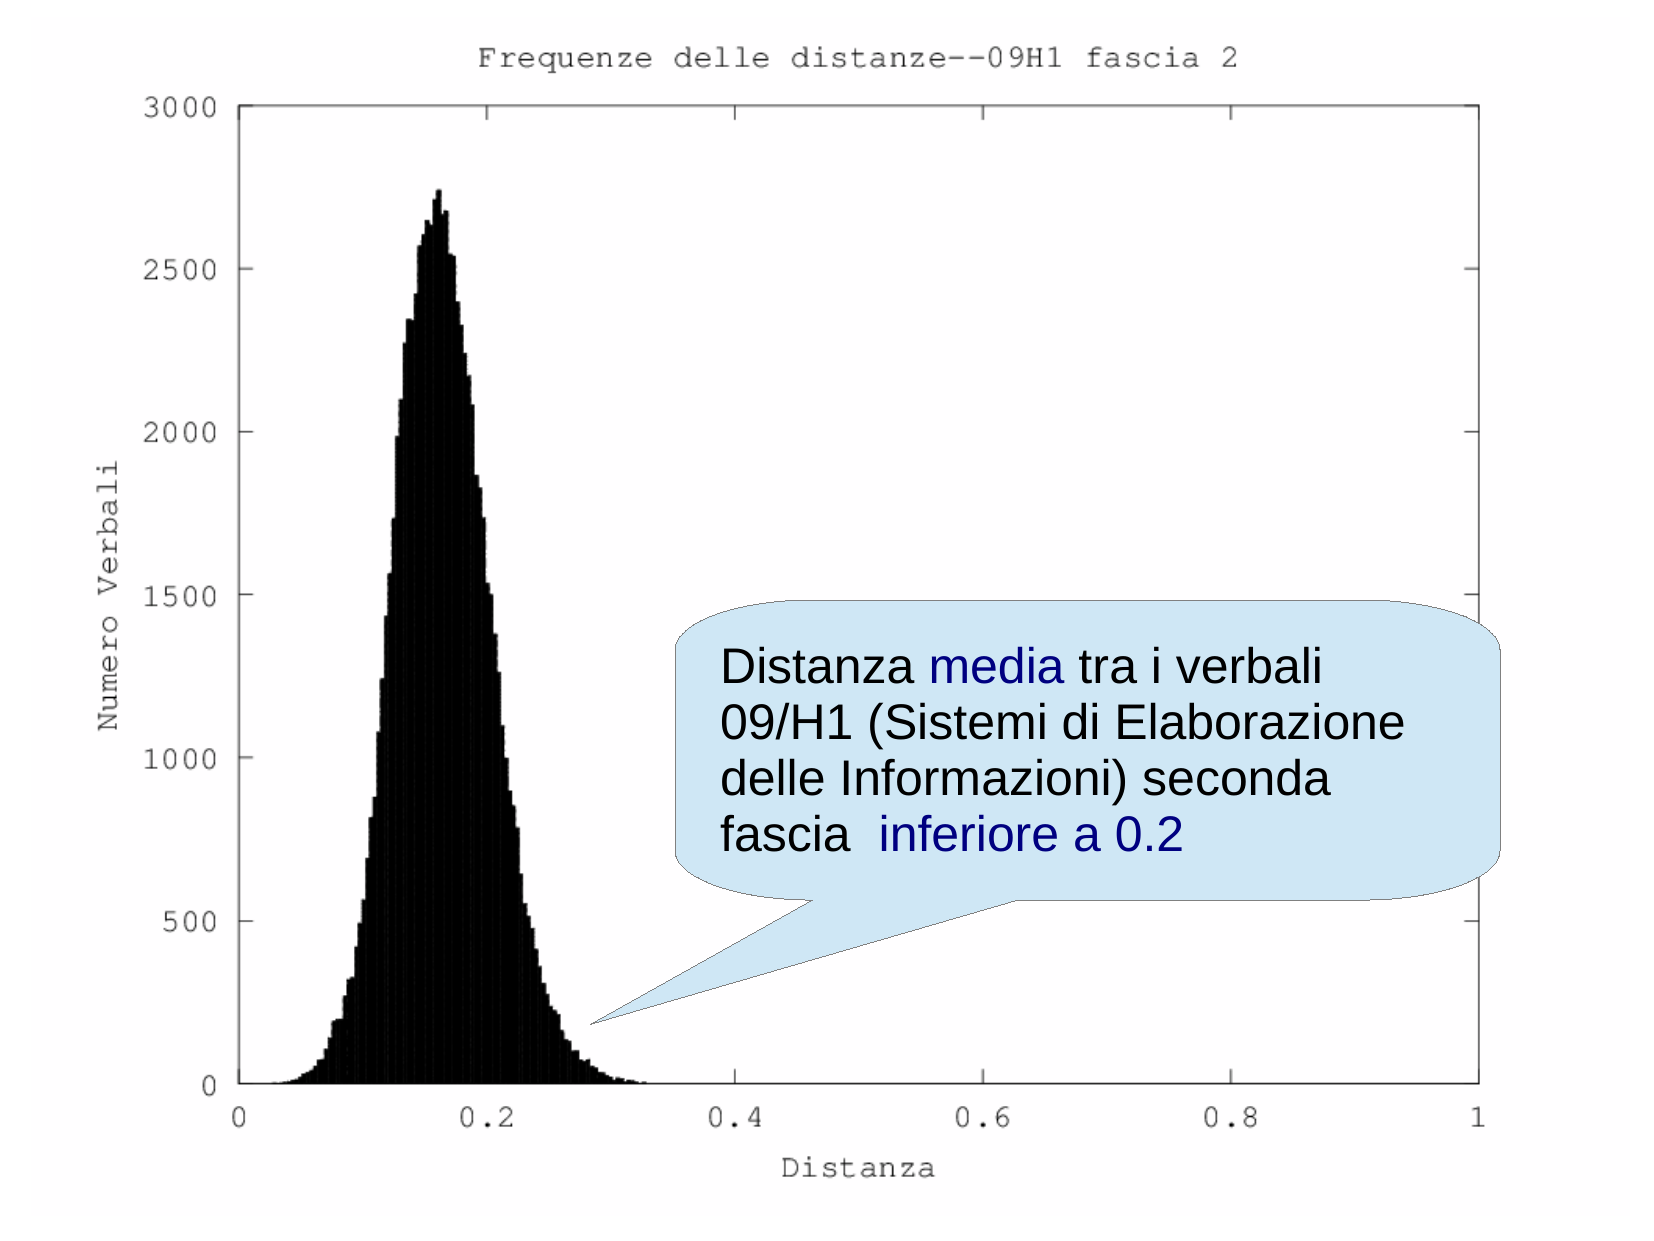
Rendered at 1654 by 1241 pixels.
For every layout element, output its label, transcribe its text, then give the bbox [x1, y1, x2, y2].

text_box Distanza media tra i verbali 09/H1 (Sistemi di Elaborazione delle Informazioni) seconda fascia inferiore a 0.2 [590, 600, 1501, 1025]
picture [31, 17, 1630, 1216]
